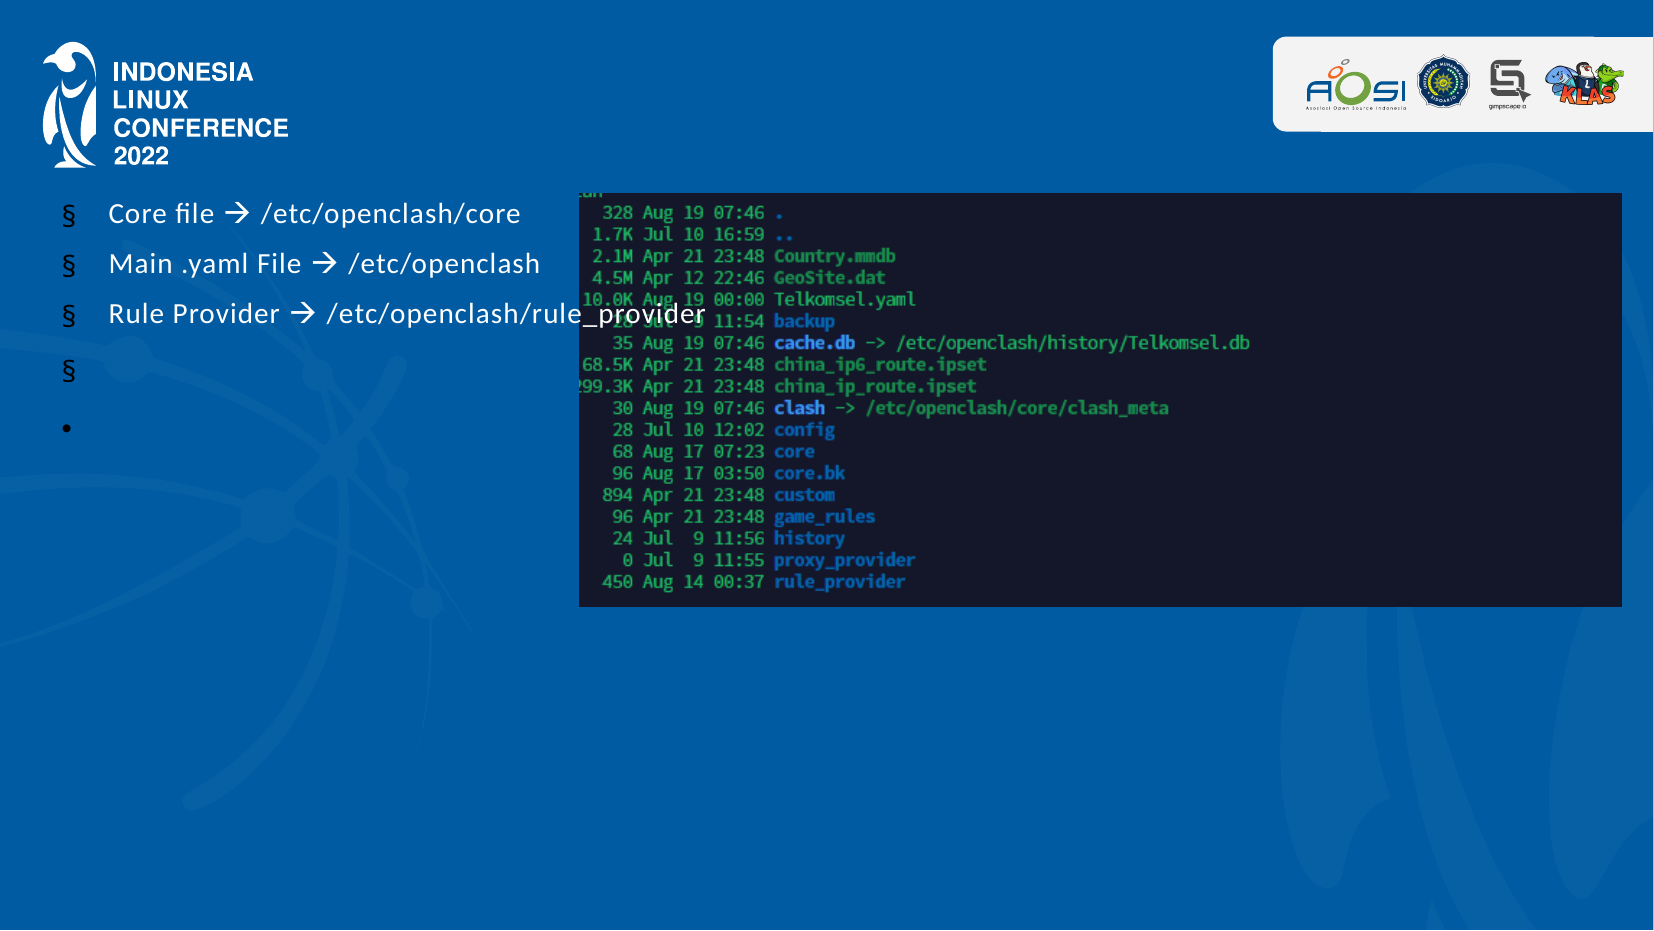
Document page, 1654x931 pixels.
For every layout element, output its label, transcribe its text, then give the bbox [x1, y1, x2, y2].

picture [1416, 54, 1471, 108]
text_box Core file  /etc/openclash/core Main .yaml File  /etc/openclash Rule Provider  /etc/openclash/rule_provider [46, 193, 745, 397]
picture [579, 193, 1622, 607]
picture [1545, 62, 1624, 105]
